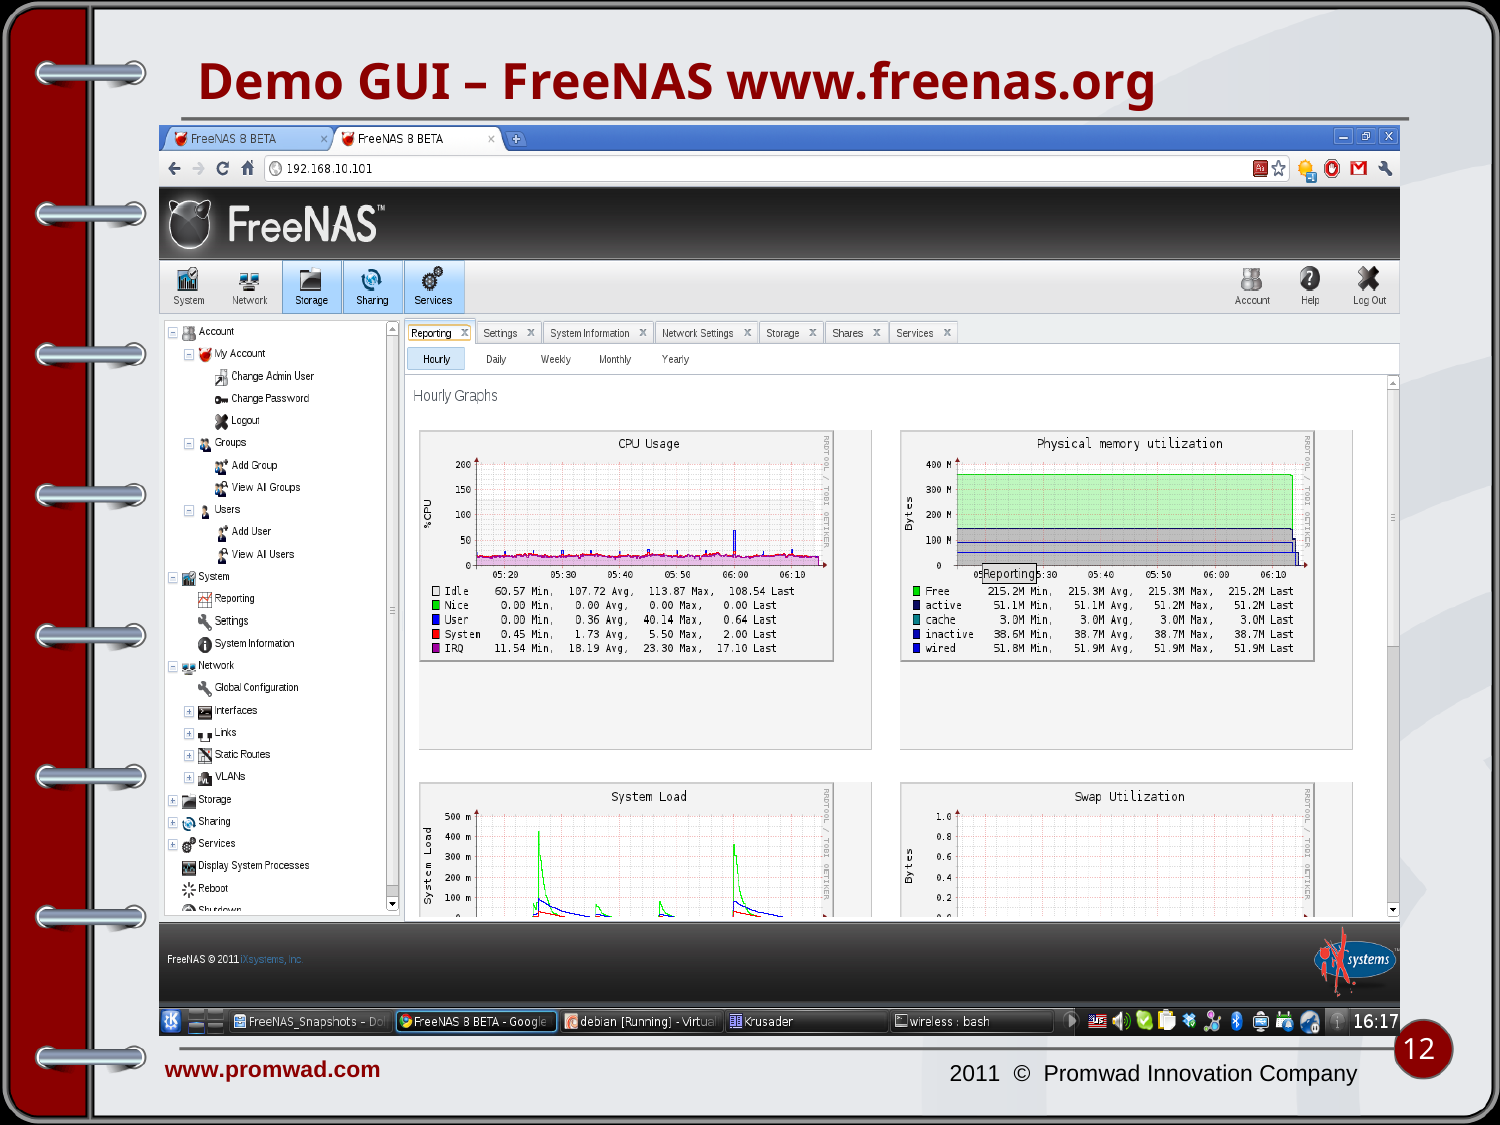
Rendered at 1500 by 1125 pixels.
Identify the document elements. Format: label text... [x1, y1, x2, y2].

text_box <number> [1332, 1023, 1500, 1079]
text_box www.promwad.com [150, 1046, 405, 1090]
text_box 2011 © Promwad Innovation Company [634, 1051, 1373, 1095]
picture [0, 0, 1500, 1125]
text_box Demo GUI – FreeNAS www.freenas.org [183, 45, 1400, 114]
